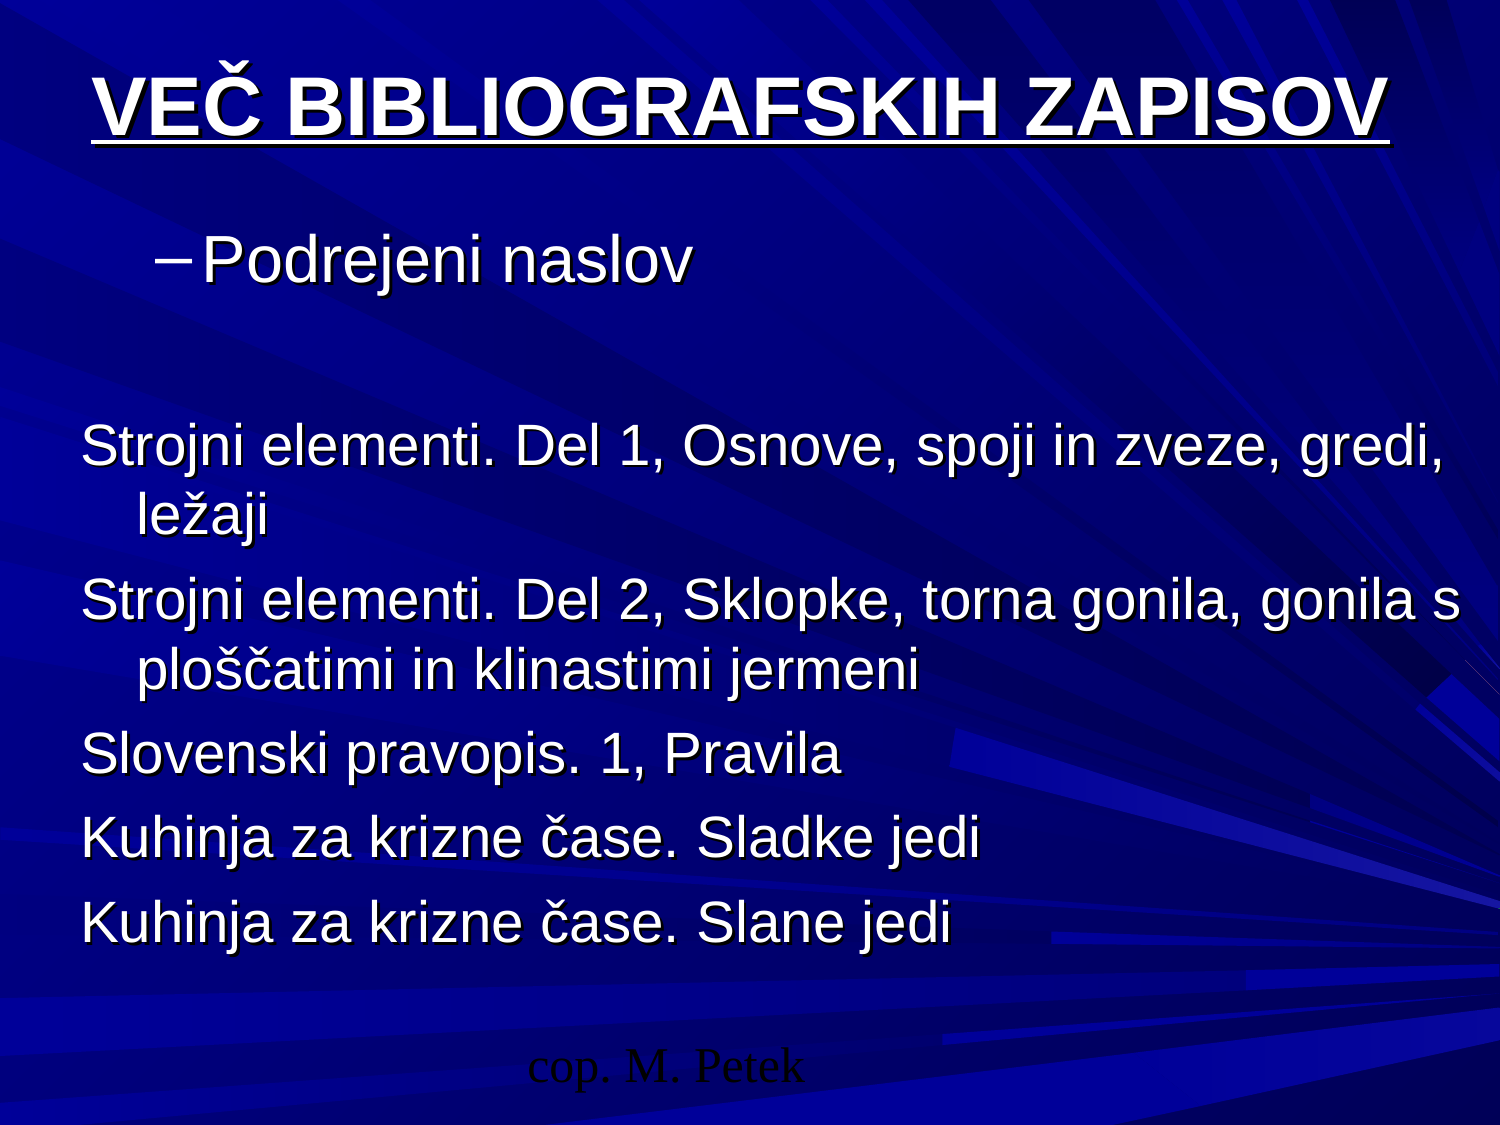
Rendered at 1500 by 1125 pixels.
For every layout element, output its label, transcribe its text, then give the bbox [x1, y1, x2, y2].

list Podrejeni naslov Strojni elementi. Del 1, Osnove, spoji in zveze, gredi, ležaji Strojni elementi. Del 2, Sklopke, torna gonila, gonila s ploščatimi in klinastimi jermeni Slovenski pravopis. 1, Pravila Kuhinja za krizne čase. Sladke jedi Kuhinja za krizne čase. Slane jedi [64, 207, 1500, 1125]
title VEČ BIBLIOGRAFSKIH ZAPISOV [0, 44, 1500, 250]
